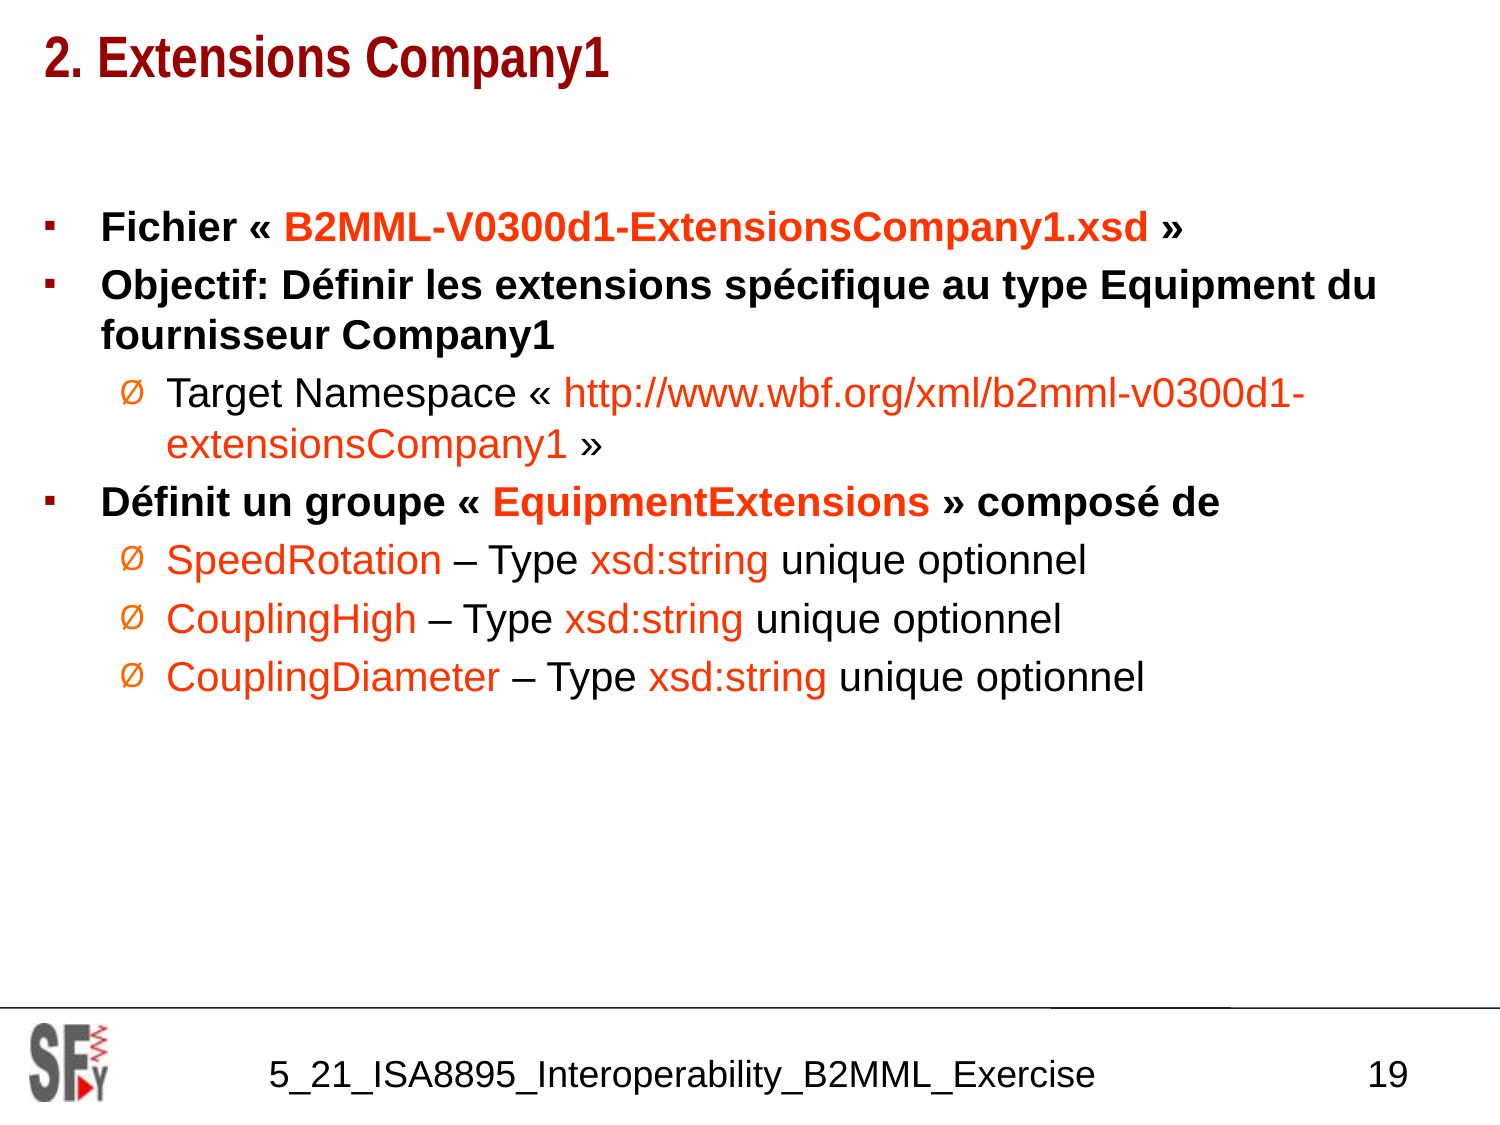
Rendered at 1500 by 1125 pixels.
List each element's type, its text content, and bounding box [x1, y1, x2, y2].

picture [29, 1023, 108, 1102]
list Fichier « B2MML-V0300d1-ExtensionsCompany1.xsd » Objectif: Définir les extensions spécifique au type Equipment du fournisseur Company1 Target Namespace « http://www.wbf.org/xml/b2mml-v0300d1-extensionsCompany1 » Définit un groupe « EquipmentExtensions » composé de SpeedRotation – Type xsd:string unique optionnel CouplingHigh – Type xsd:string unique optionnel CouplingDiameter – Type xsd:string unique optionnel [29, 184, 1471, 988]
footer 5_21_ISA8895_Interoperability_B2MML_Exercise [253, 1034, 1336, 1103]
title 2. Extensions Company1 [29, 12, 1471, 138]
slide_number <numéro> [1352, 1034, 1490, 1103]
